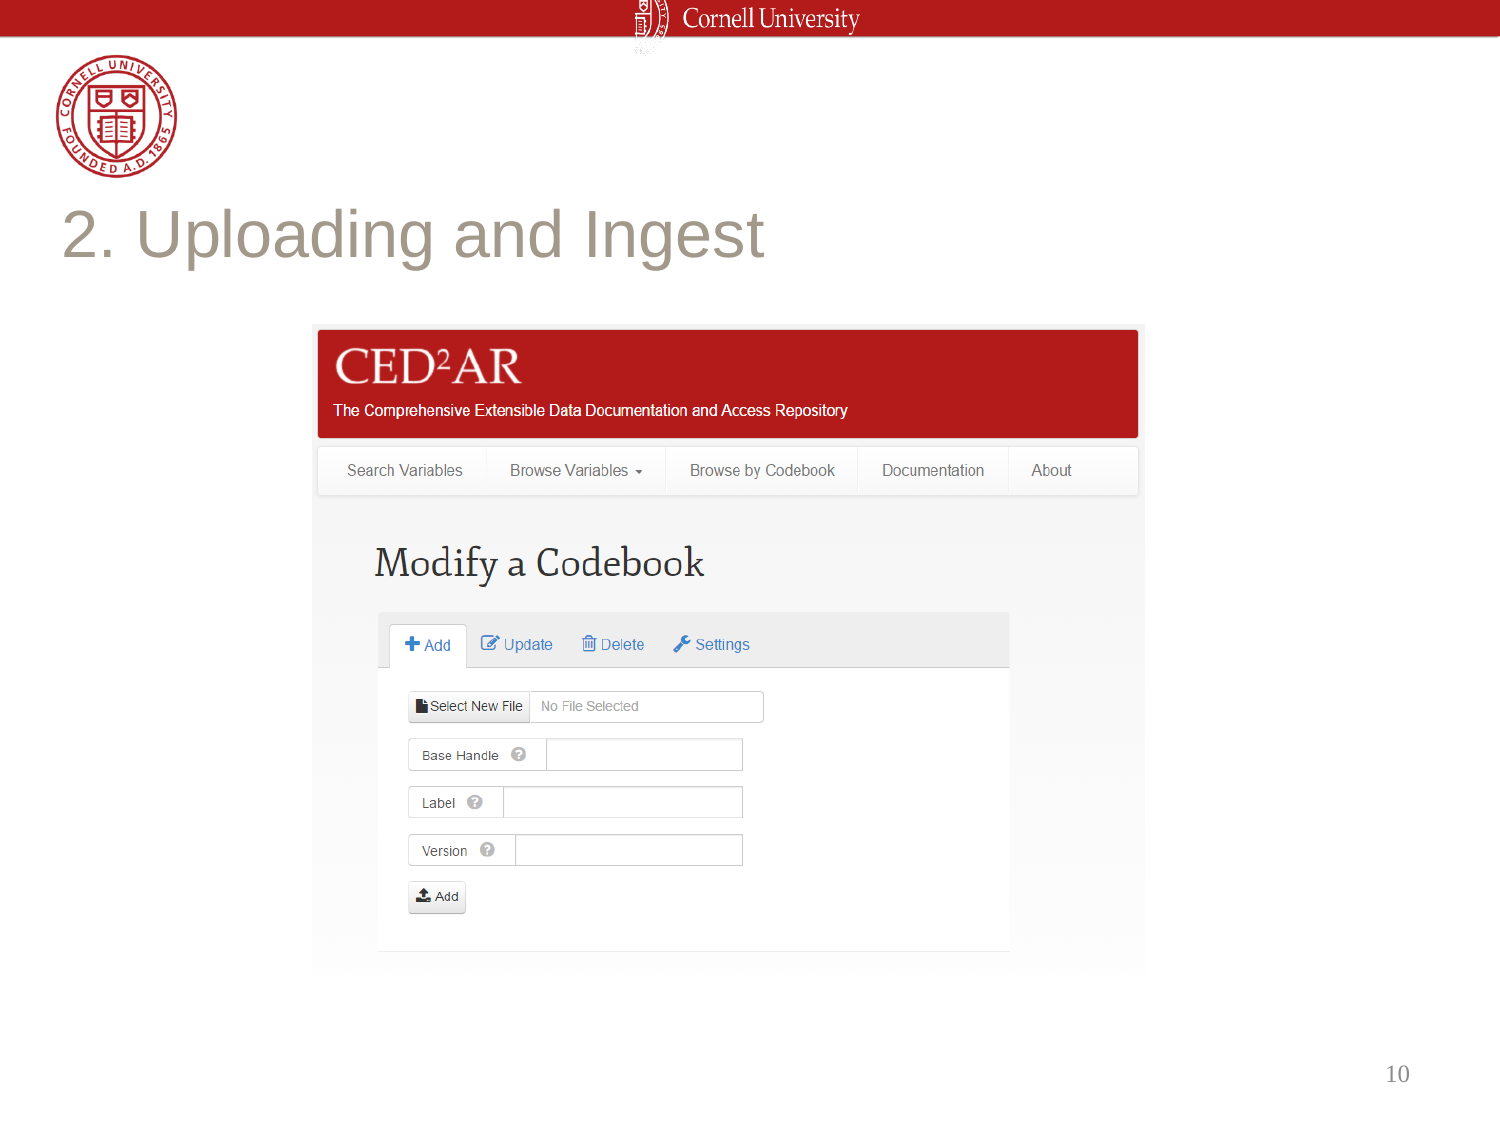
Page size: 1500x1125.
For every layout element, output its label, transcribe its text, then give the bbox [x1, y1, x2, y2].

picture [312, 324, 1145, 975]
title 2. Uploading and Ingest [46, 174, 1471, 288]
picture [635, 0, 860, 60]
picture [50, 50, 195, 174]
slide_number <number> [1074, 1042, 1425, 1103]
